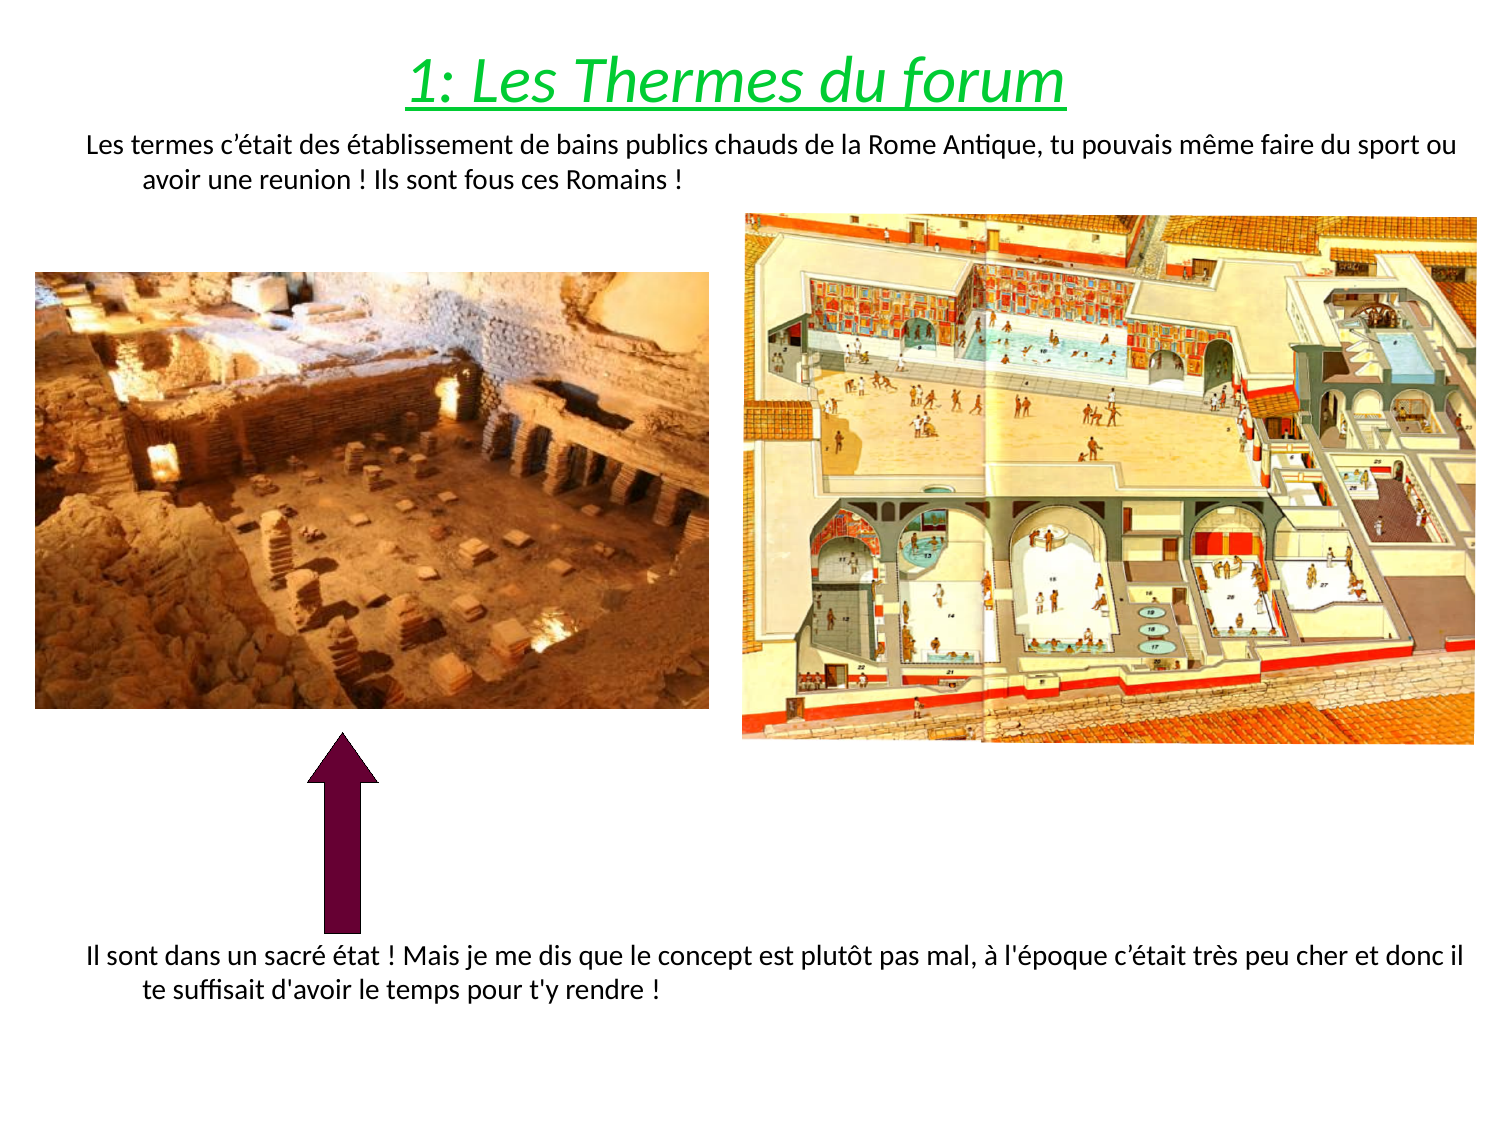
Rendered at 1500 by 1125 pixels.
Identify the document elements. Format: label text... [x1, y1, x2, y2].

text_box [307, 732, 379, 934]
picture [35, 271, 709, 709]
picture [741, 212, 1477, 745]
list Les termes c’était des établissement de bains publics chauds de la Rome Antique, tu pouvais même faire du sport ou avoir une reunion ! Ils sont fous ces Romains ! Il sont dans un sacré état ! Mais je me dis que le concept est plutôt pas mal, à l'époque c’était très peu cher et donc il te suffisait d'avoir le temps pour t'y rendre ! [0, 118, 1500, 1115]
title 1: Les Thermes du forum [278, 23, 1193, 118]
